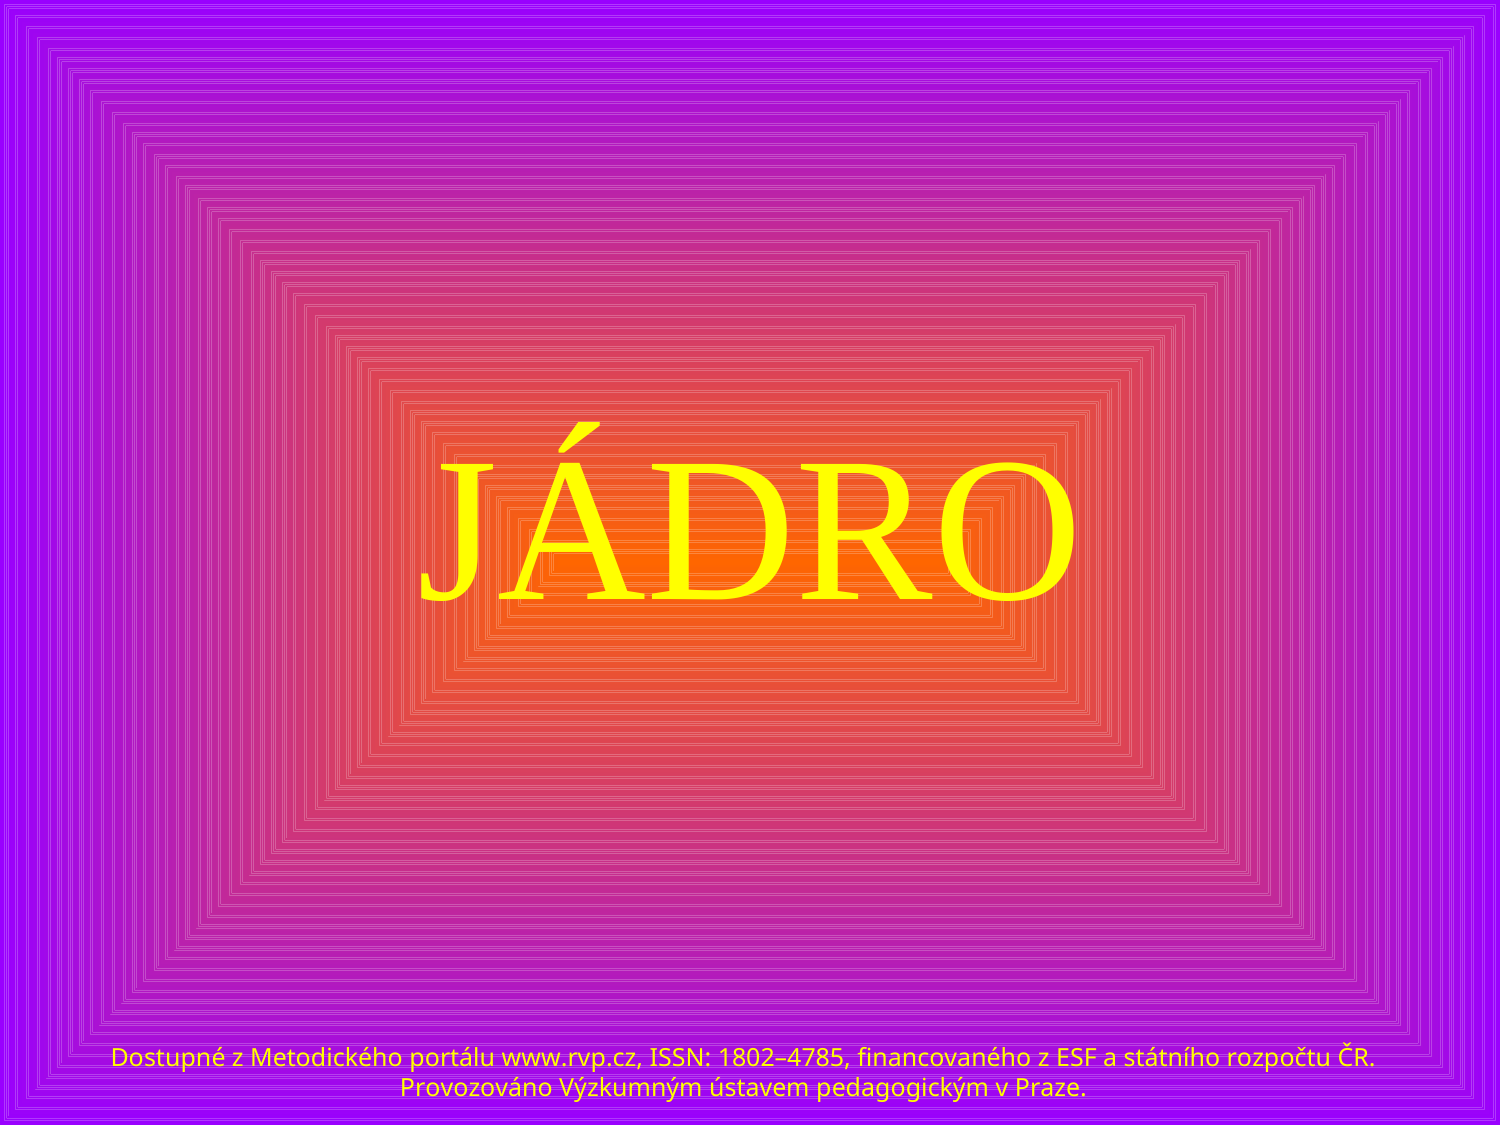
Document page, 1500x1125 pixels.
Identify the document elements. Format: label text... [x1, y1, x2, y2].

text_box Dostupné z Metodického portálu www.rvp.cz, ISSN: 1802–4785, financovaného z ESF a státního rozpočtu ČR. Provozováno Výzkumným ústavem pedagogickým v Praze. [35, 1041, 1454, 1102]
text_box JÁDRO [0, 385, 1500, 649]
